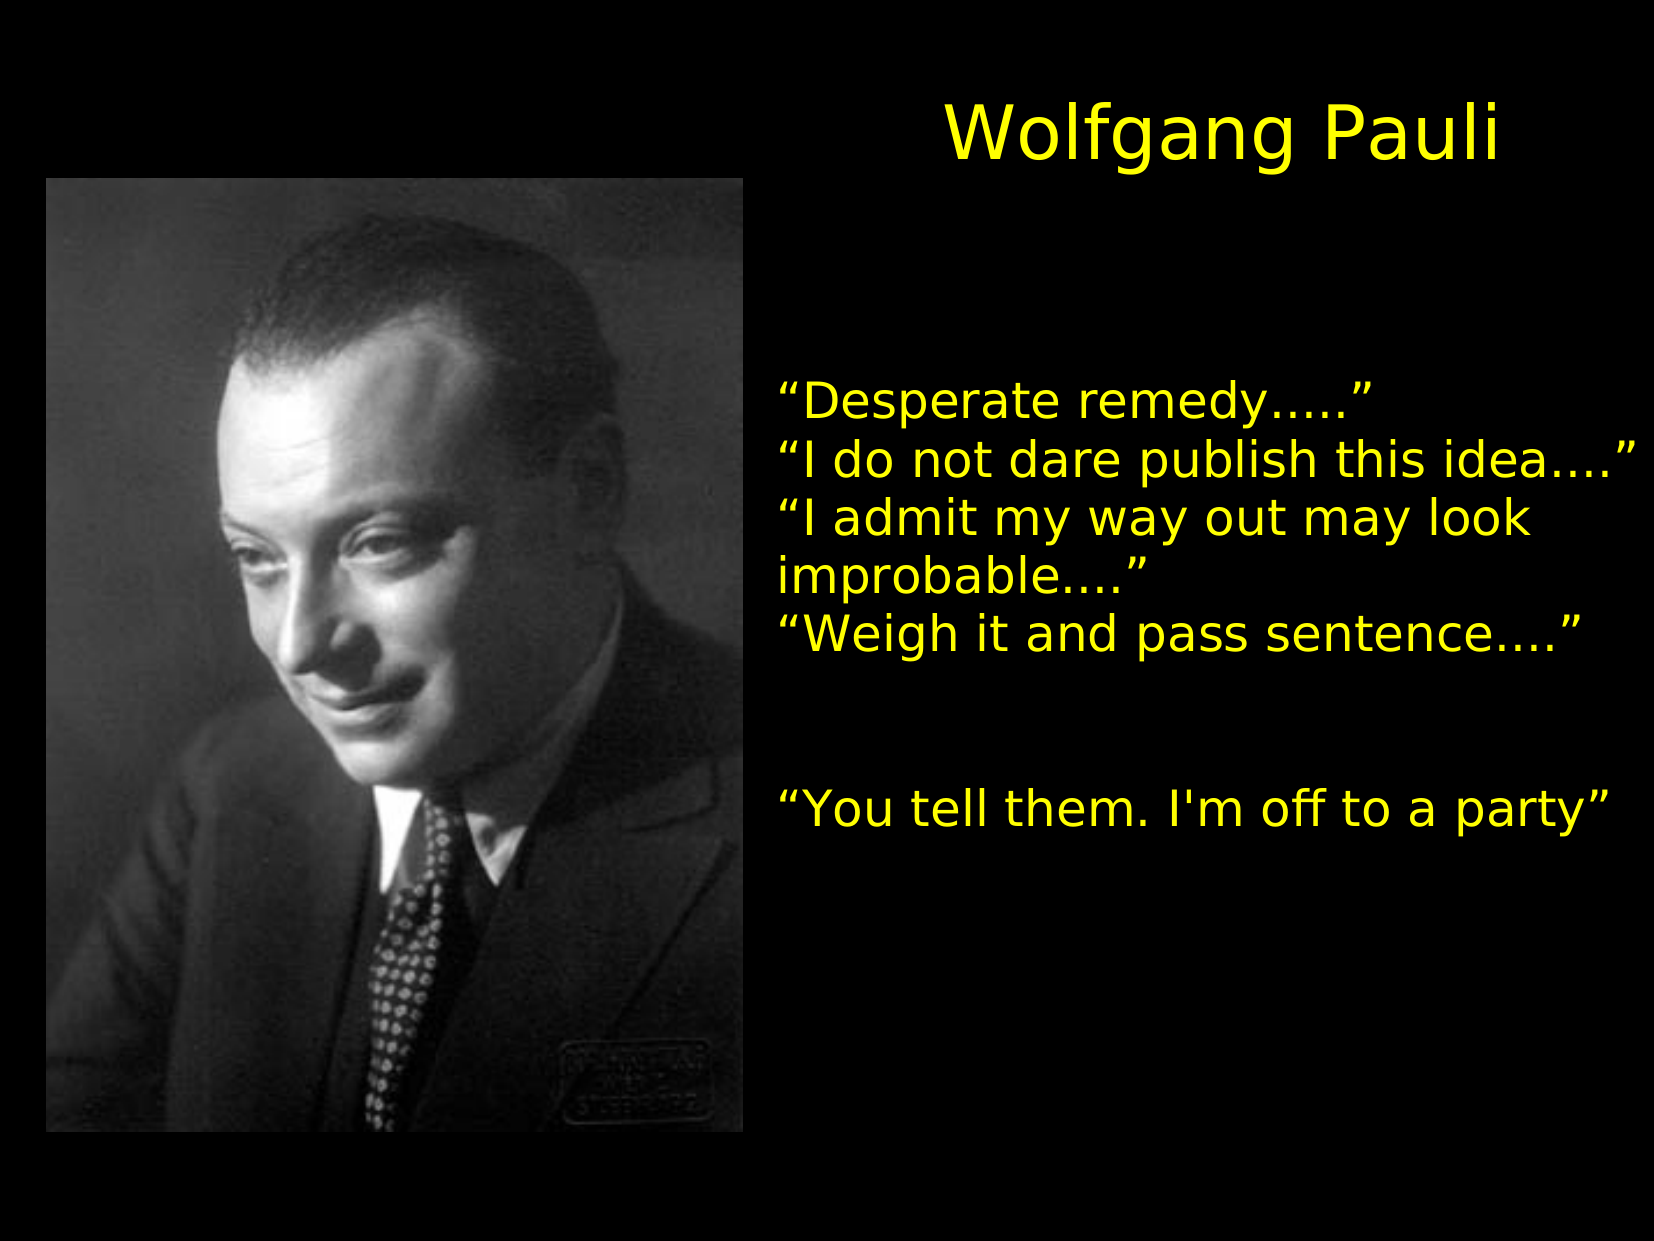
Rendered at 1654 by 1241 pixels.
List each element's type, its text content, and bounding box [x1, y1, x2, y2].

text_box Wolfgang Pauli [927, 83, 1518, 186]
text_box “Desperate remedy.....” “I do not dare publish this idea....” “I admit my way out may look improbable....” “Weigh it and pass sentence....” “You tell them. I'm off to a party” [761, 365, 1654, 846]
picture [46, 178, 743, 1133]
